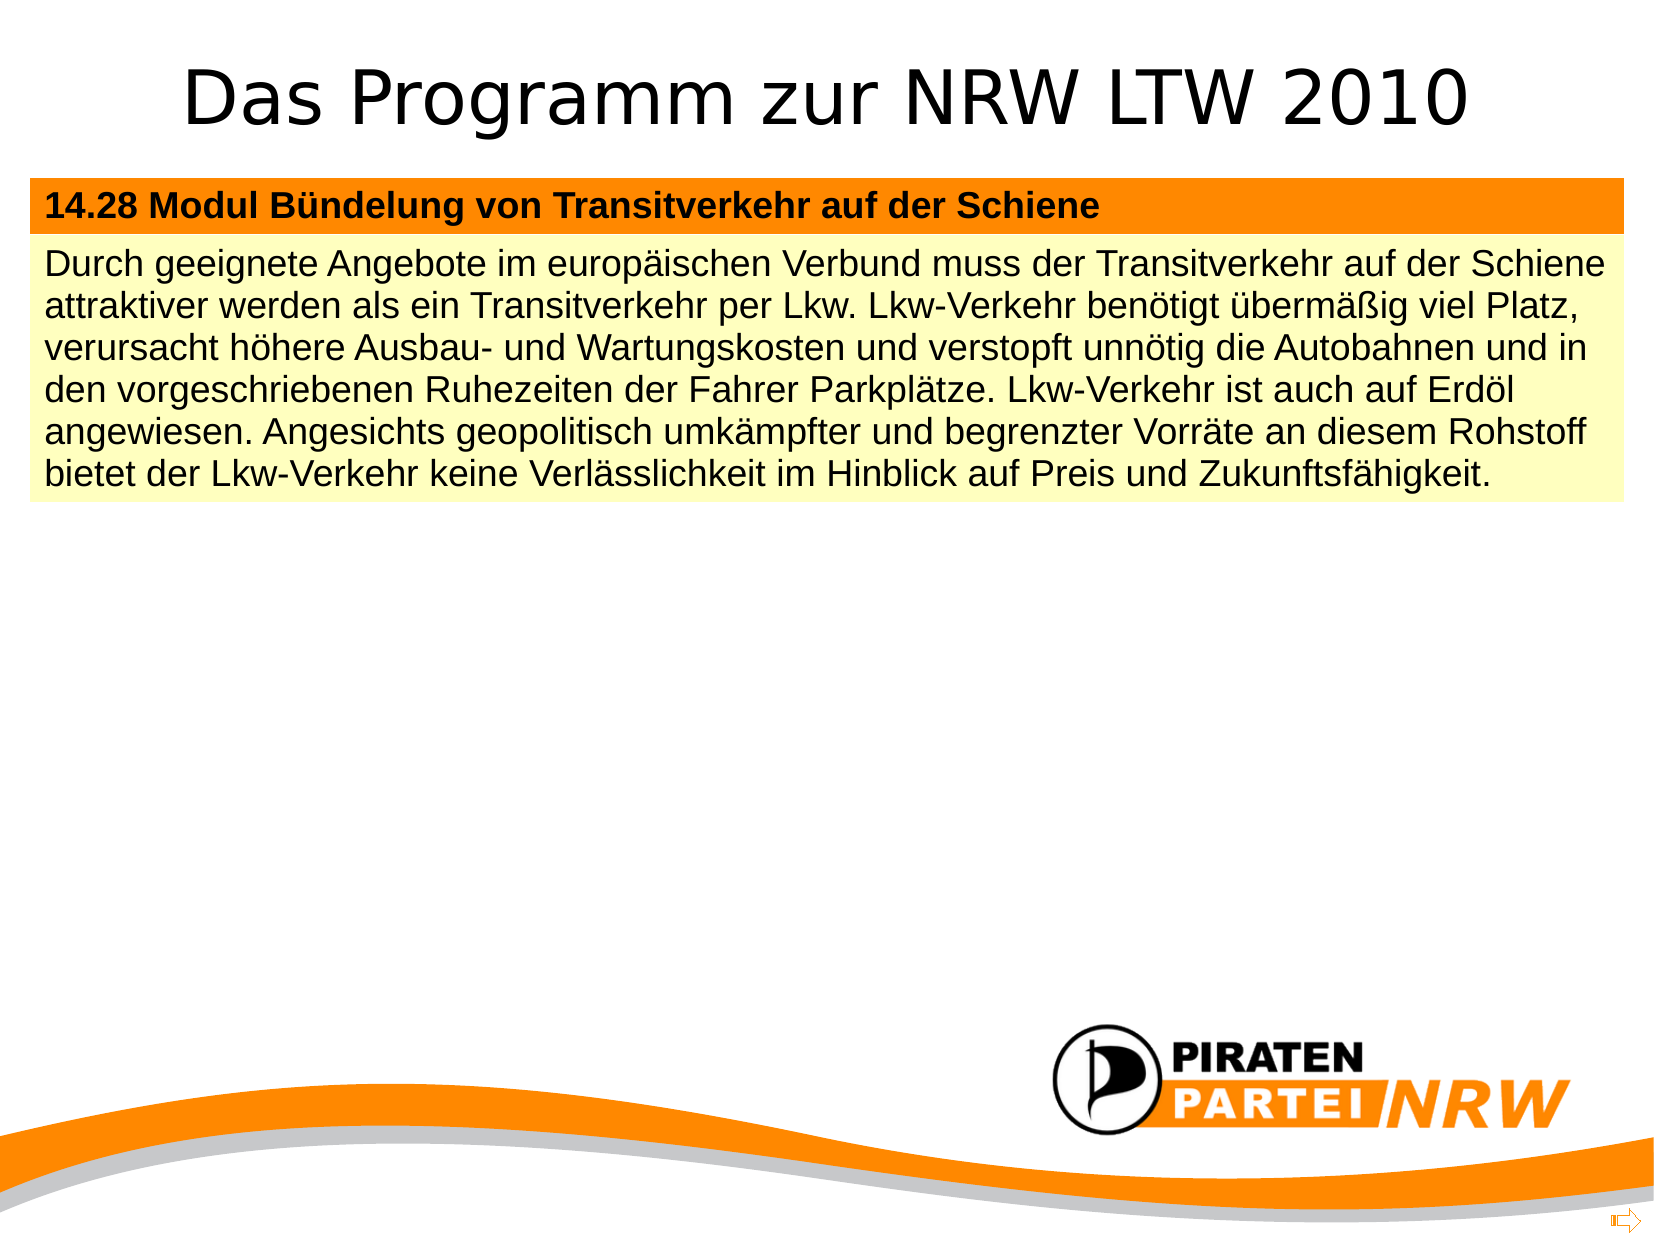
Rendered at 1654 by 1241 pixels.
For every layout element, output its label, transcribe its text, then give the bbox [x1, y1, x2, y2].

picture [1045, 1021, 1579, 1140]
table_header 14.28 Modul Bündelung von Transitverkehr auf der Schiene [30, 178, 1624, 234]
table_cell Durch geeignete Angebote im europäischen Verbund muss der Transitverkehr auf der Schiene attraktiver werden als ein Transitverkehr per Lkw. Lkw-Verkehr benötigt übermäßig viel Platz, verursacht höhere Ausbau- und Wartungskosten und verstopft unnötig die Autobahnen und in den vorgeschriebenen Ruhezeiten der Fahrer Parkplätze. Lkw-Verkehr ist auch auf Erdöl angewiesen. Angesichts geopolitisch umkämpfter und begrenzter Vorräte an diesem Rohstoff bietet der Lkw-Verkehr keine Verlässlichkeit im Hinblick auf Preis und Zukunftsfähigkeit. [30, 235, 1624, 502]
title Das Programm zur NRW LTW 2010 [82, 54, 1571, 143]
